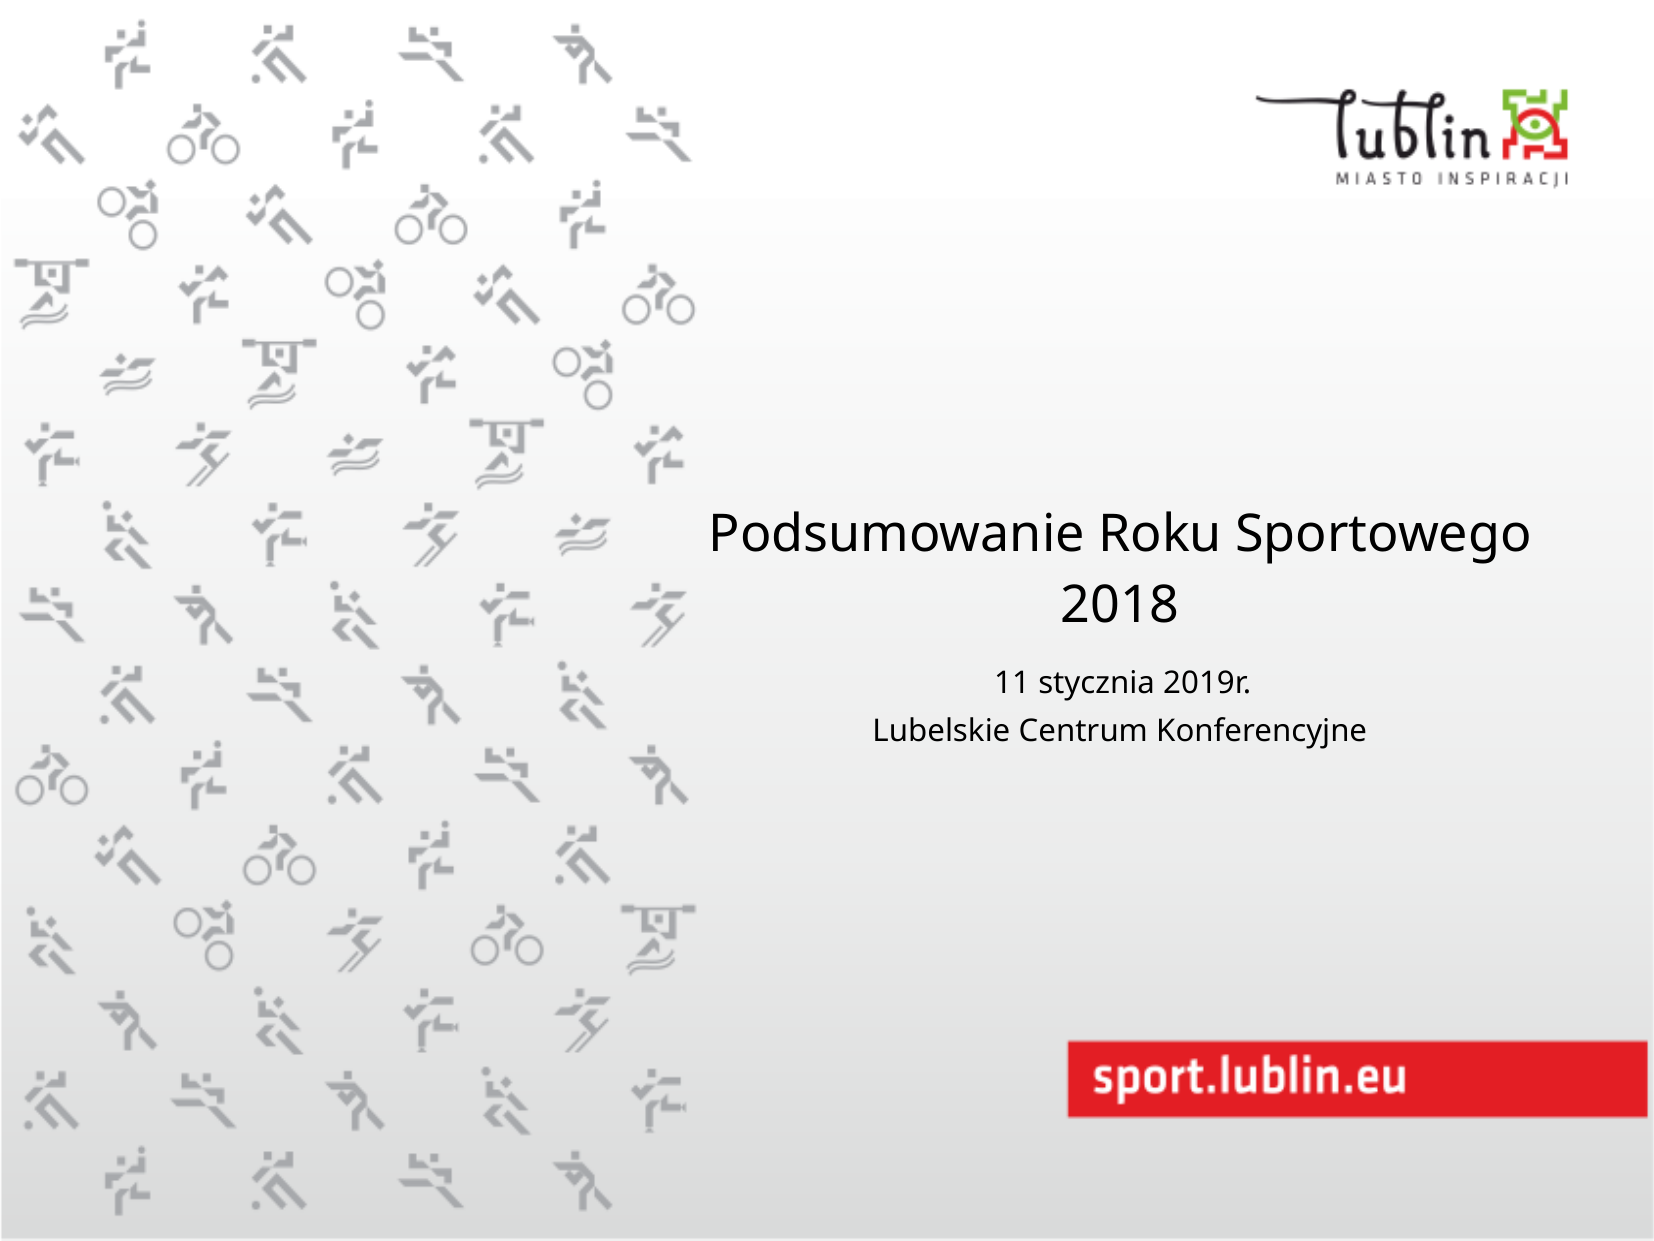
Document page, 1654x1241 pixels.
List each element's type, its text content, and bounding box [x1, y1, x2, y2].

picture [0, 0, 1654, 1241]
title Podsumowanie Roku Sportowego 2018 11 stycznia 2019r. Lubelskie Centrum Konferencyjne [708, 496, 1630, 704]
